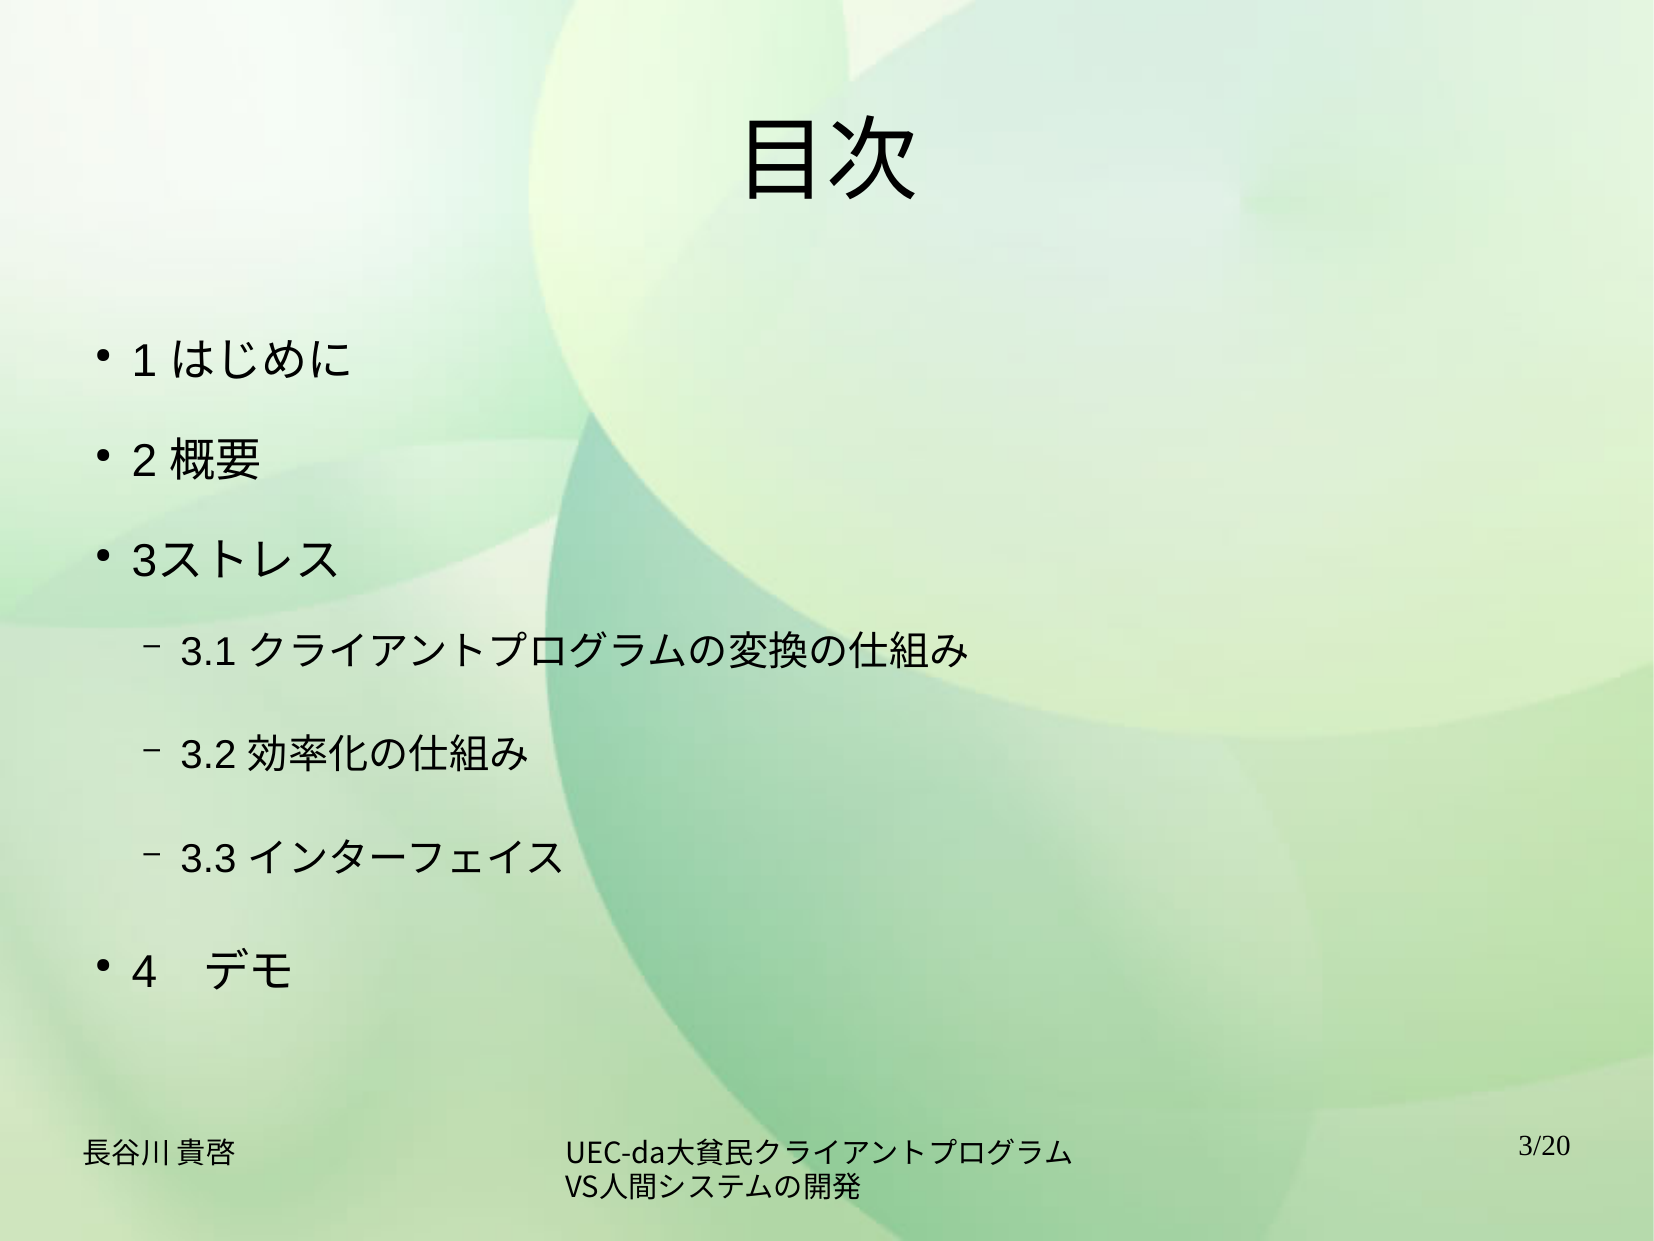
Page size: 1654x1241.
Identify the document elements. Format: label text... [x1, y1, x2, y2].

list 1 はじめに 2 概要 3ストレス 3.1 クライアントプログラムの変換の仕組み 3.2 効率化の仕組み 3.3 インターフェイス 4 デモ [82, 290, 1538, 1010]
title 目次 [82, 49, 1571, 257]
picture [0, 0, 1654, 1241]
